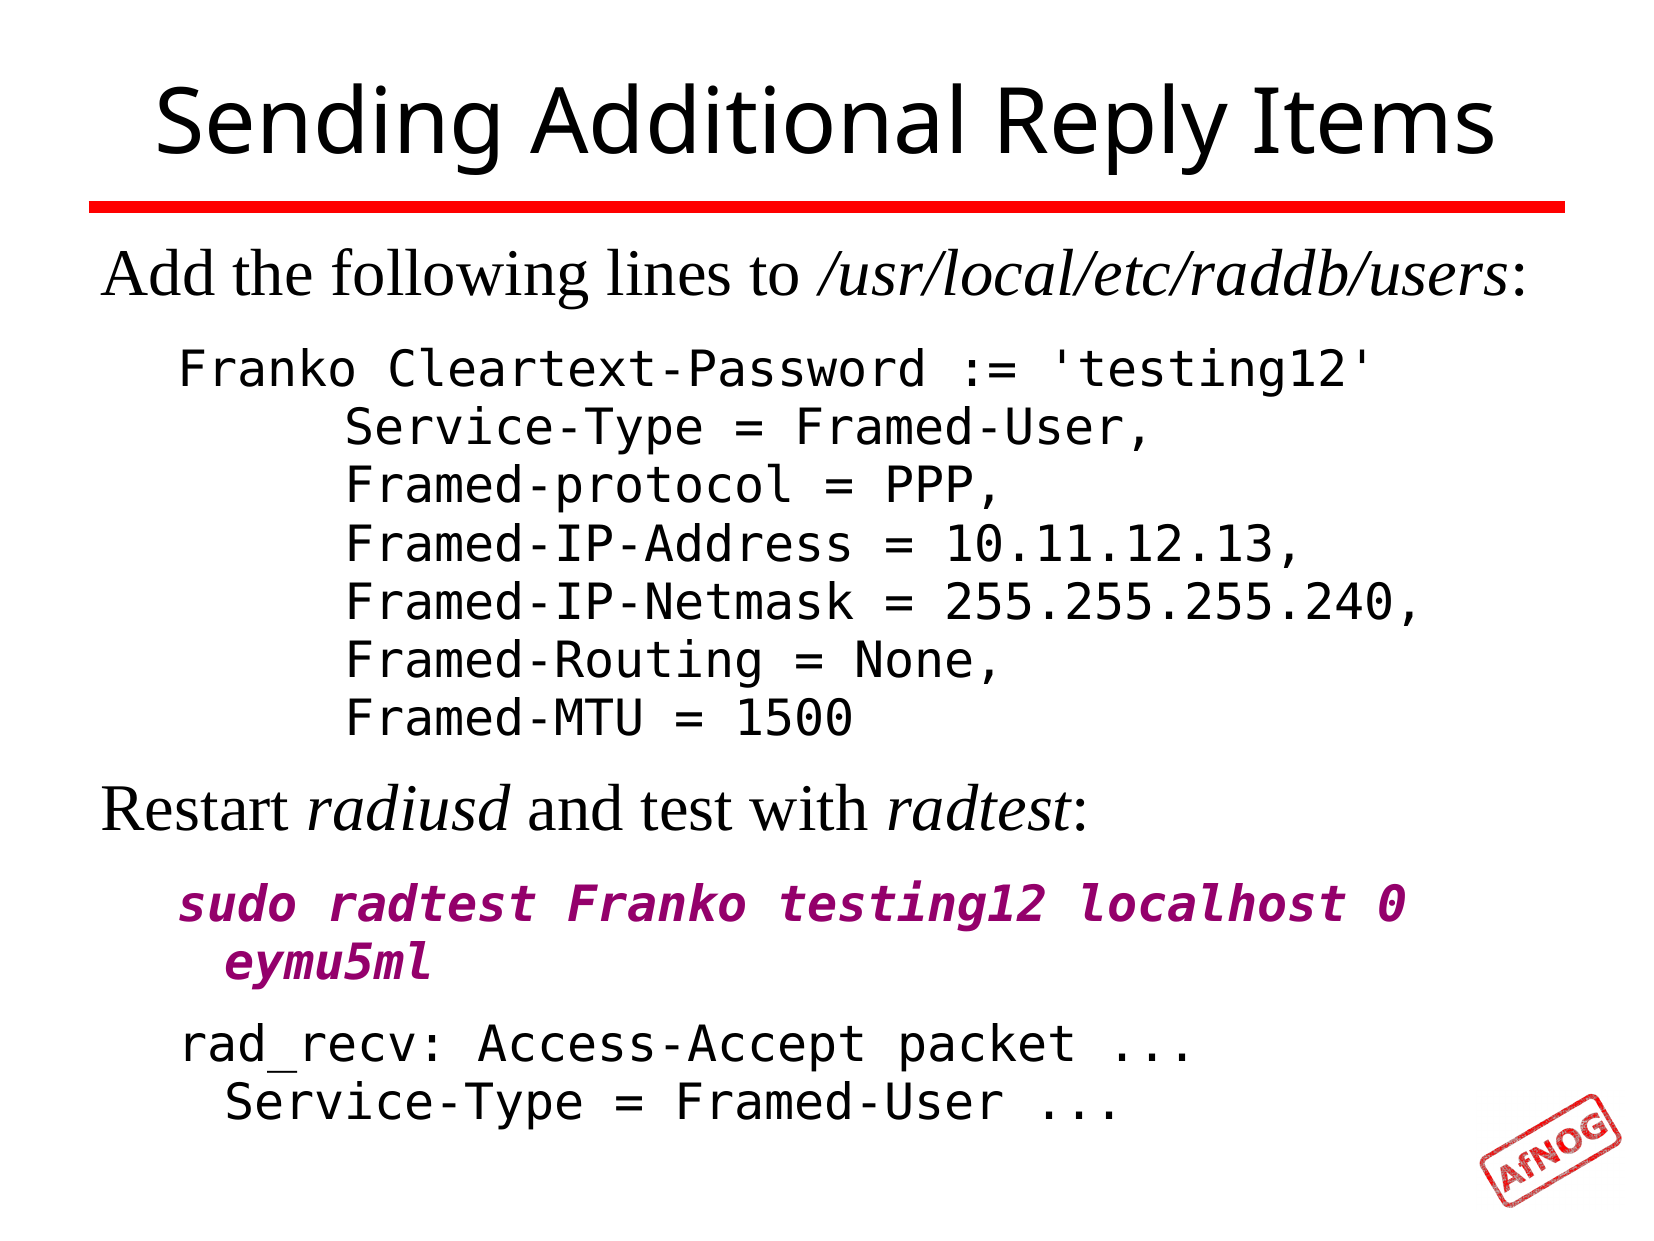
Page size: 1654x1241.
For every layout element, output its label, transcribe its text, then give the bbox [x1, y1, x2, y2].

title Sending Additional Reply Items [88, 29, 1565, 207]
picture [1476, 1090, 1625, 1211]
list Add the following lines to /usr/local/etc/raddb/users: Franko Cleartext-Password := 'testing12' Service-Type = Framed-User, Framed-protocol = PPP, Framed-IP-Address = 10.11.12.13, Framed-IP-Netmask = 255.255.255.240, Framed-Routing = None, Framed-MTU = 1500 Restart radiusd and test with radtest: sudo radtest Franko testing12 localhost 0 eymu5ml rad_recv: Access-Accept packet ... Service-Type = Framed-User ... [82, 236, 1571, 1206]
